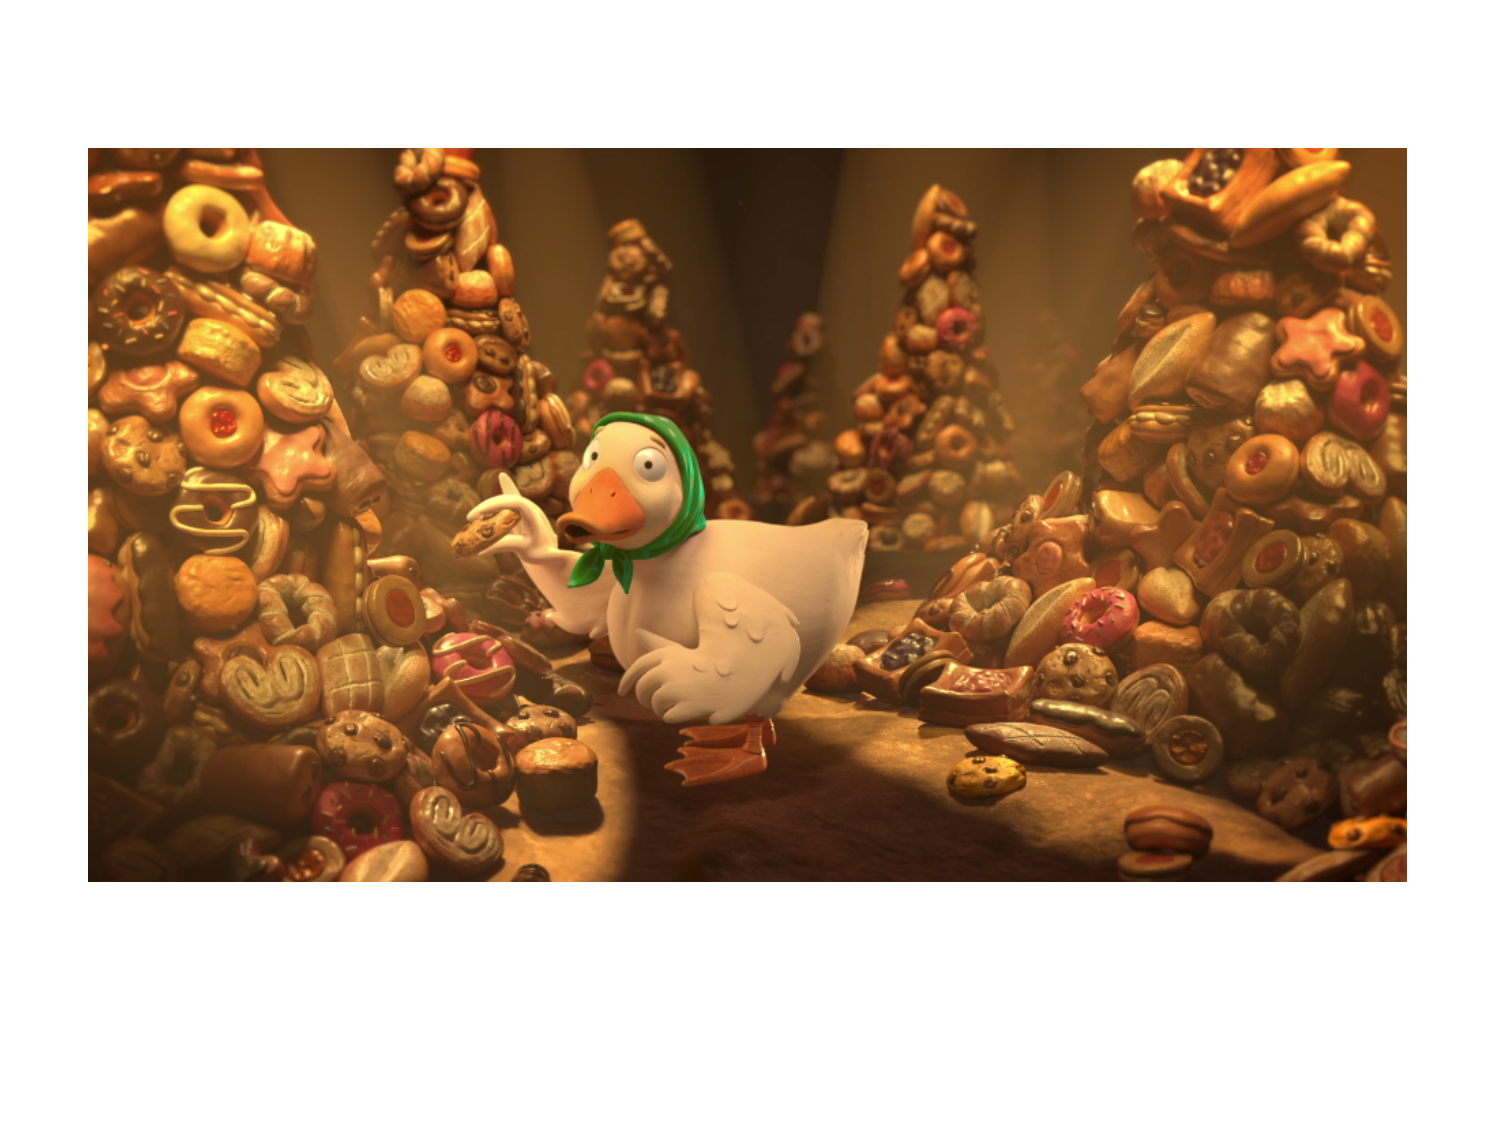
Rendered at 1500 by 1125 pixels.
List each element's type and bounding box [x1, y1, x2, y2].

picture [88, 148, 1407, 882]
